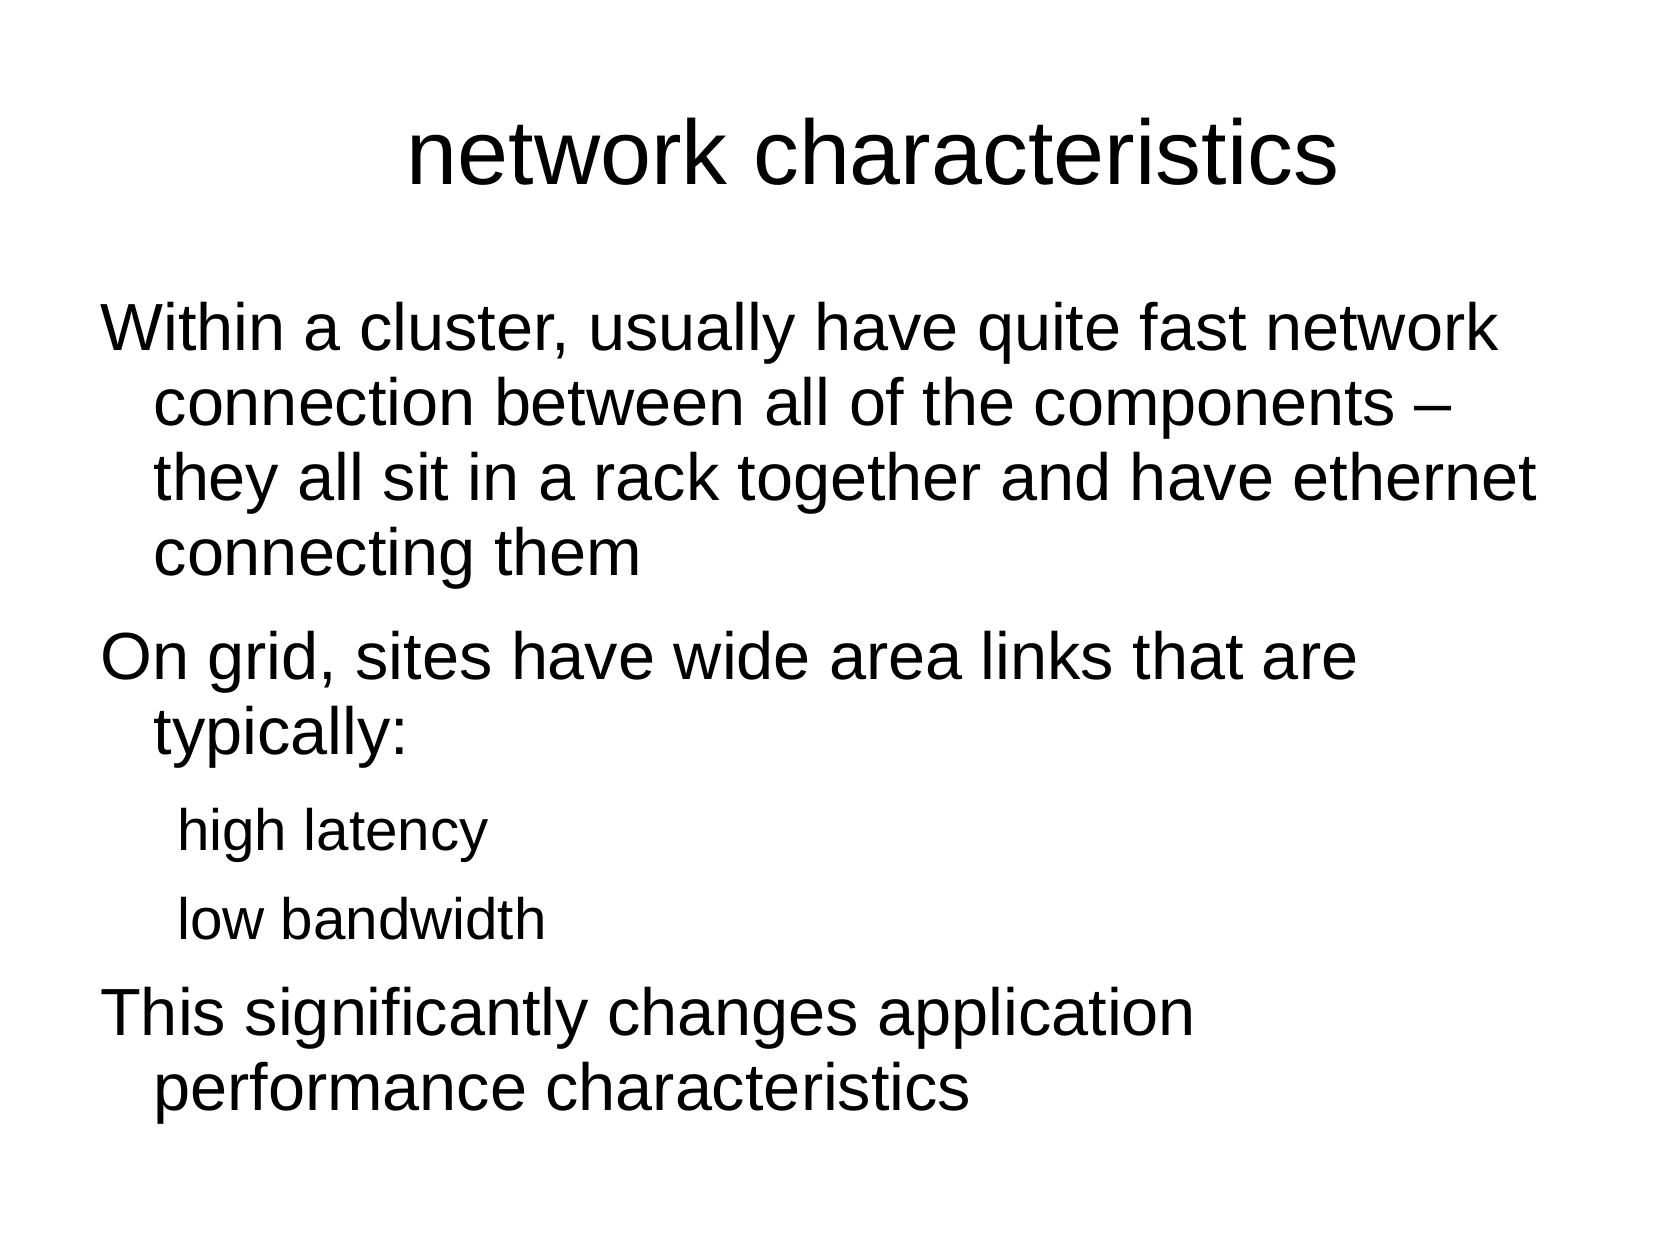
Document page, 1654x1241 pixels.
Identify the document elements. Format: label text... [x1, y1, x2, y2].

list Within a cluster, usually have quite fast network connection between all of the components – they all sit in a rack together and have ethernet connecting them On grid, sites have wide area links that are typically: high latency low bandwidth This significantly changes application performance characteristics [82, 290, 1571, 1145]
title network characteristics [82, 56, 1571, 250]
